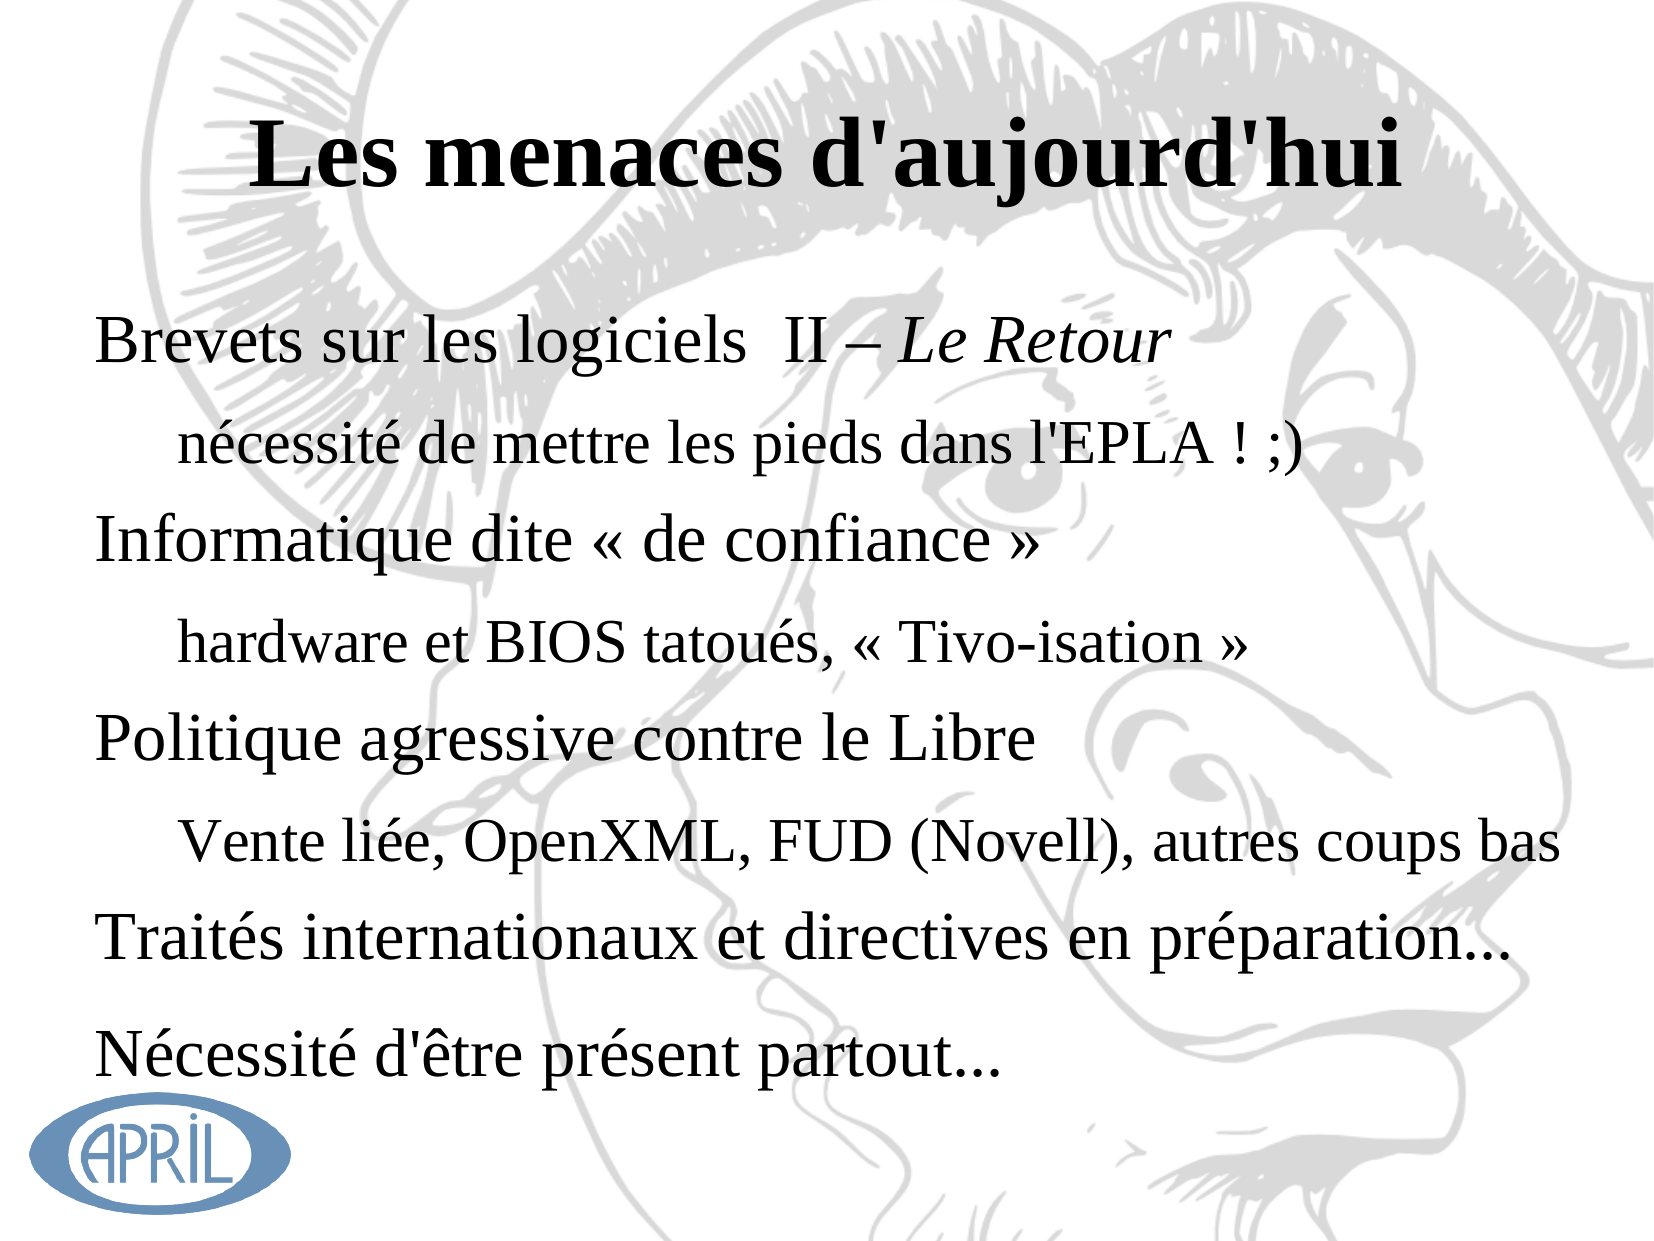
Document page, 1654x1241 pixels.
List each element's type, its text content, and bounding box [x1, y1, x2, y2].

list Brevets sur les logiciels II – Le Retour nécessité de mettre les pieds dans l'EPLA ! ;) Informatique dite « de confiance » hardware et BIOS tatoués, « Tivo-isation » Politique agressive contre le Libre Vente liée, OpenXML, FUD (Novell), autres coups bas Traités internationaux et directives en préparation... Nécessité d'être présent partout... [82, 290, 1625, 1094]
picture [0, 0, 1654, 1241]
title Les menaces d'aujourd'hui [82, 49, 1571, 257]
